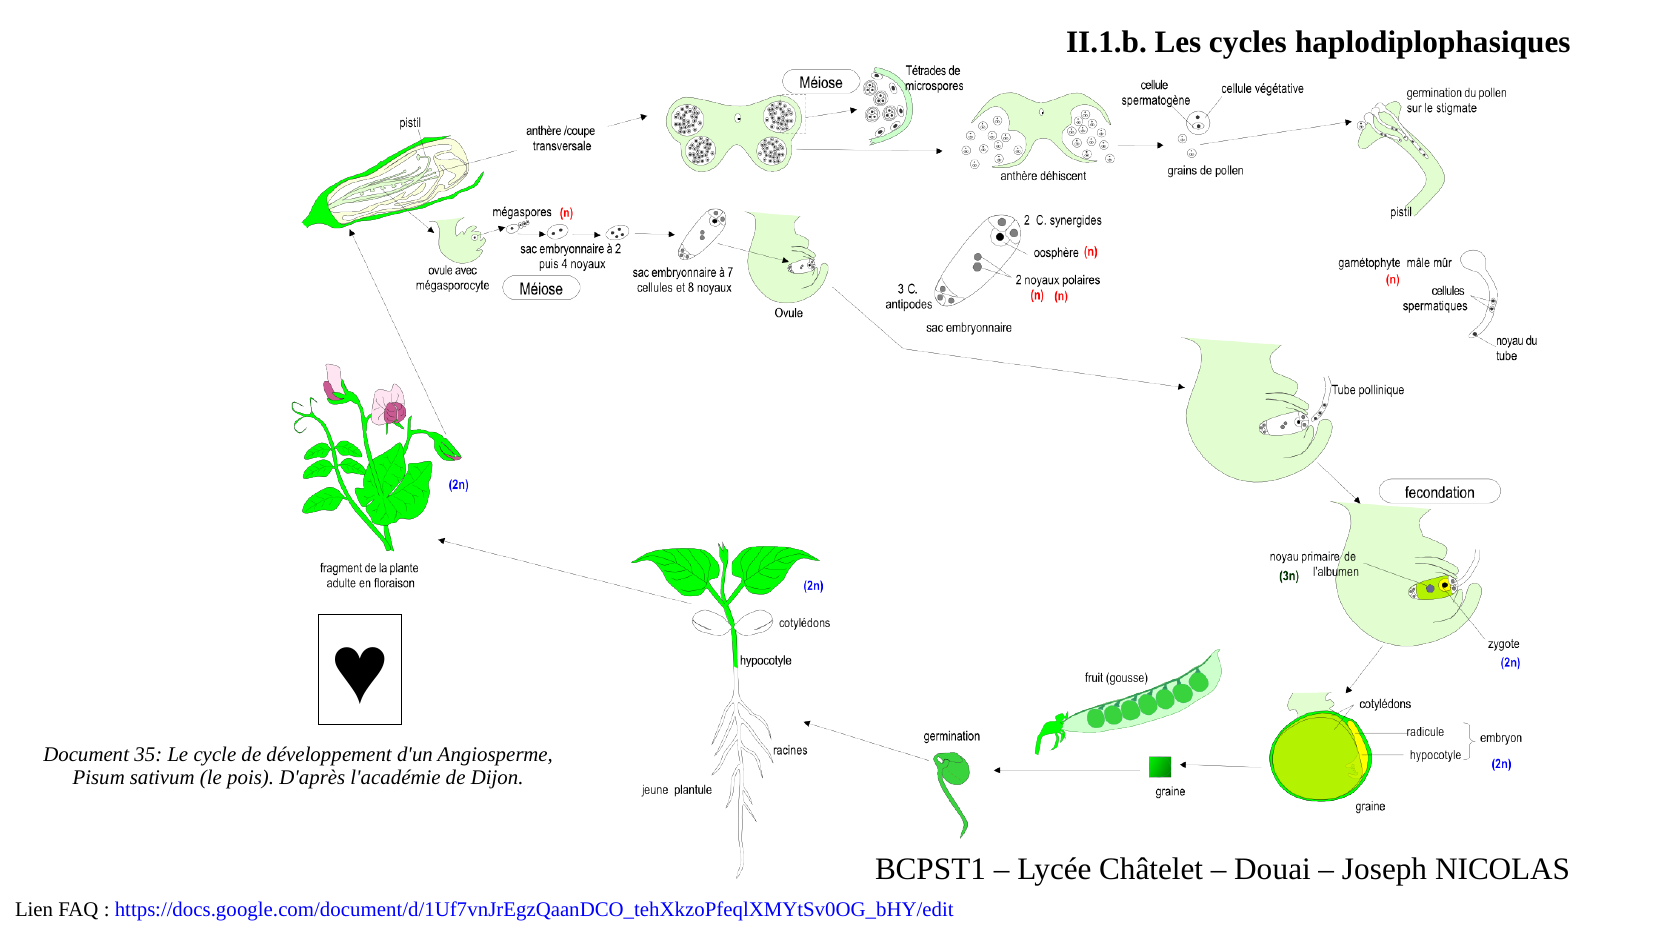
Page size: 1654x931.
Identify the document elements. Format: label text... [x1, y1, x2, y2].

text_box Document 35: Le cycle de développement d'un Angiosperme, Pisum sativum (le pois). D'après l'académie de Dijon. [41, 708, 289, 824]
text_box Lien FAQ : https://docs.google.com/document/d/1Uf7vnJrEgzQaanDCO_tehXkzoPfeqlXMYtSv0OG_bHY/edit [0, 897, 993, 931]
text_box BCPST1 – Lycée Châtelet – Douai – Joseph NICOLAS [637, 832, 1571, 905]
picture [289, 65, 1537, 879]
text_box ♥ [318, 614, 402, 725]
text_box II.1.b. Les cycles haplodiplophasiques [165, 5, 1572, 78]
